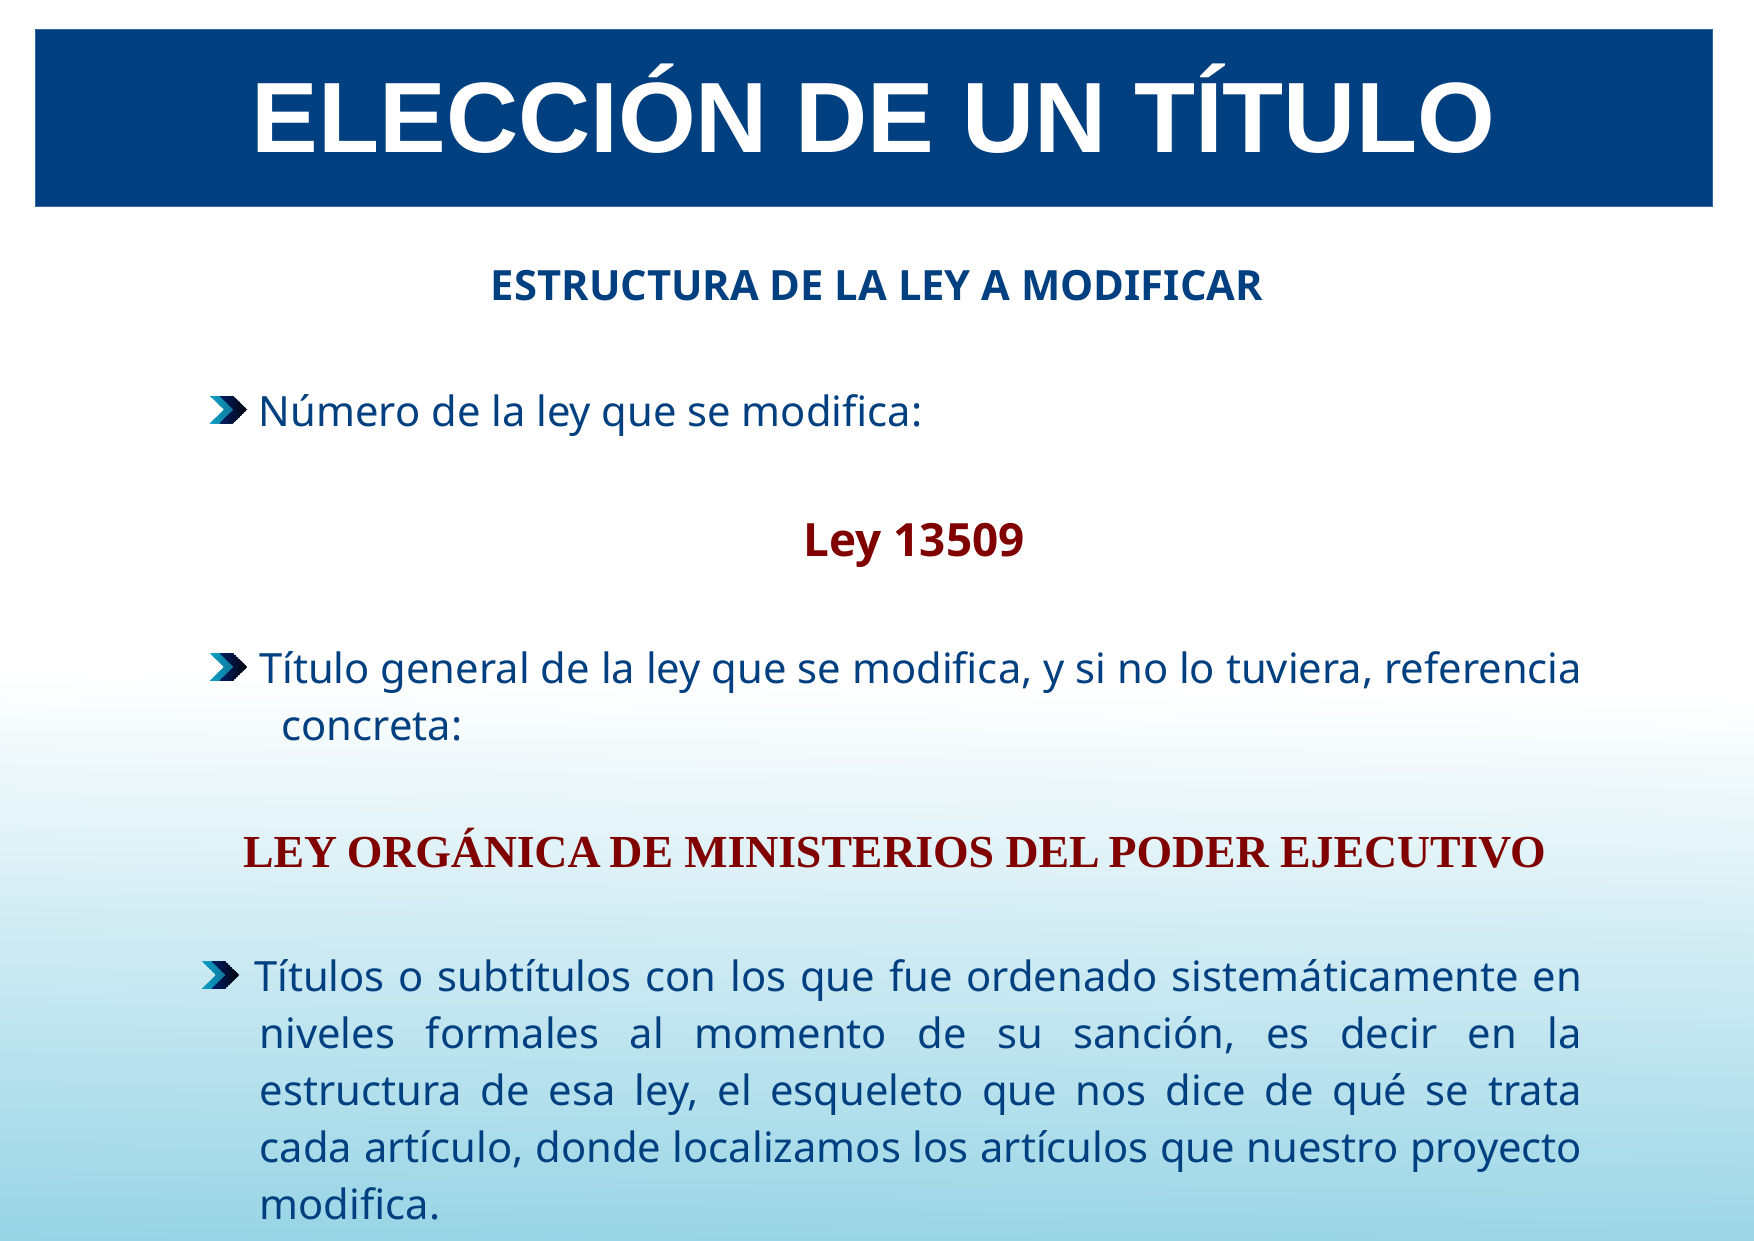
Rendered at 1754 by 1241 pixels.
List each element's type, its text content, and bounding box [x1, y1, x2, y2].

text_box ESTRUCTURA DE LA LEY A MODIFICAR Número de la ley que se modifica: Ley 13509 Título general de la ley que se modifica, y si no lo tuviera, referencia concreta: Ley Orgánica de Ministerios del Poder Ejecutivo Títulos o subtítulos con los que fue ordenado sistemáticamente en niveles formales al momento de su sanción, es decir en la estructura de esa ley, el esqueleto que nos dice de qué se trata cada artículo, donde localizamos los artículos que nuestro proyecto modifica. [156, 248, 1598, 1182]
text_box ELECCIÓN DE UN TÍTULO [35, 29, 1713, 207]
